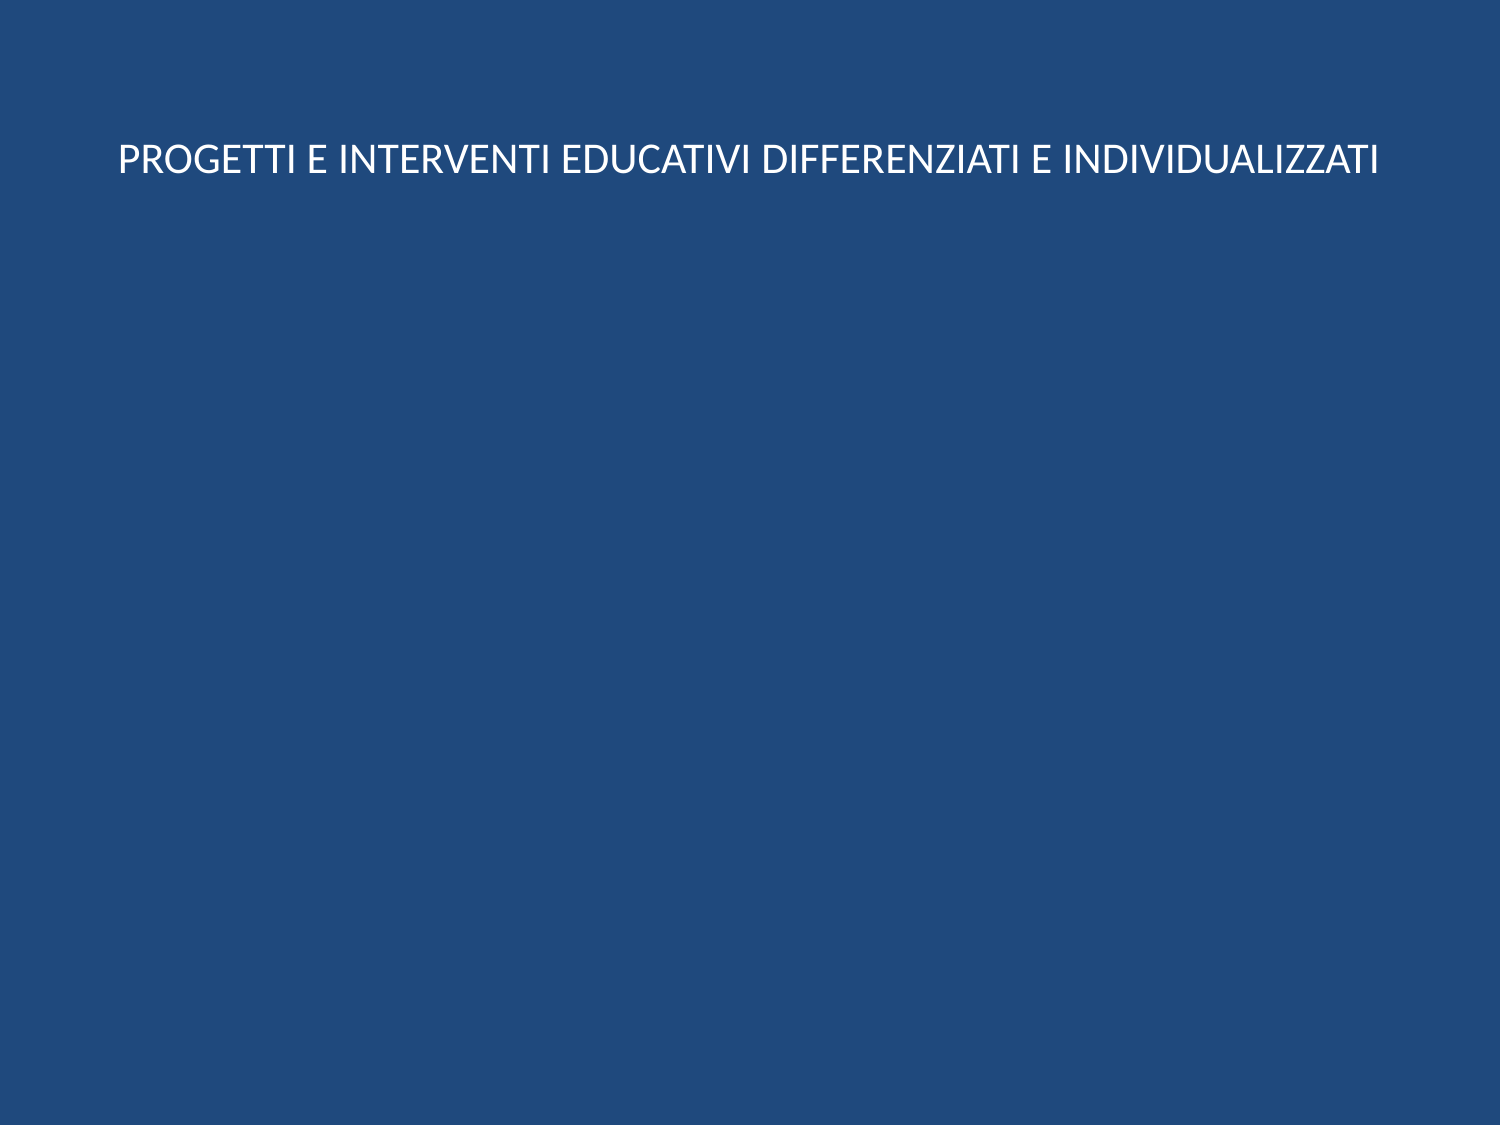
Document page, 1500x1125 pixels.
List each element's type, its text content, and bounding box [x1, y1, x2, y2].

title PROGETTI E INTERVENTI EDUCATIVI DIFFERENZIATI E INDIVIDUALIZZATI [75, 45, 1425, 233]
